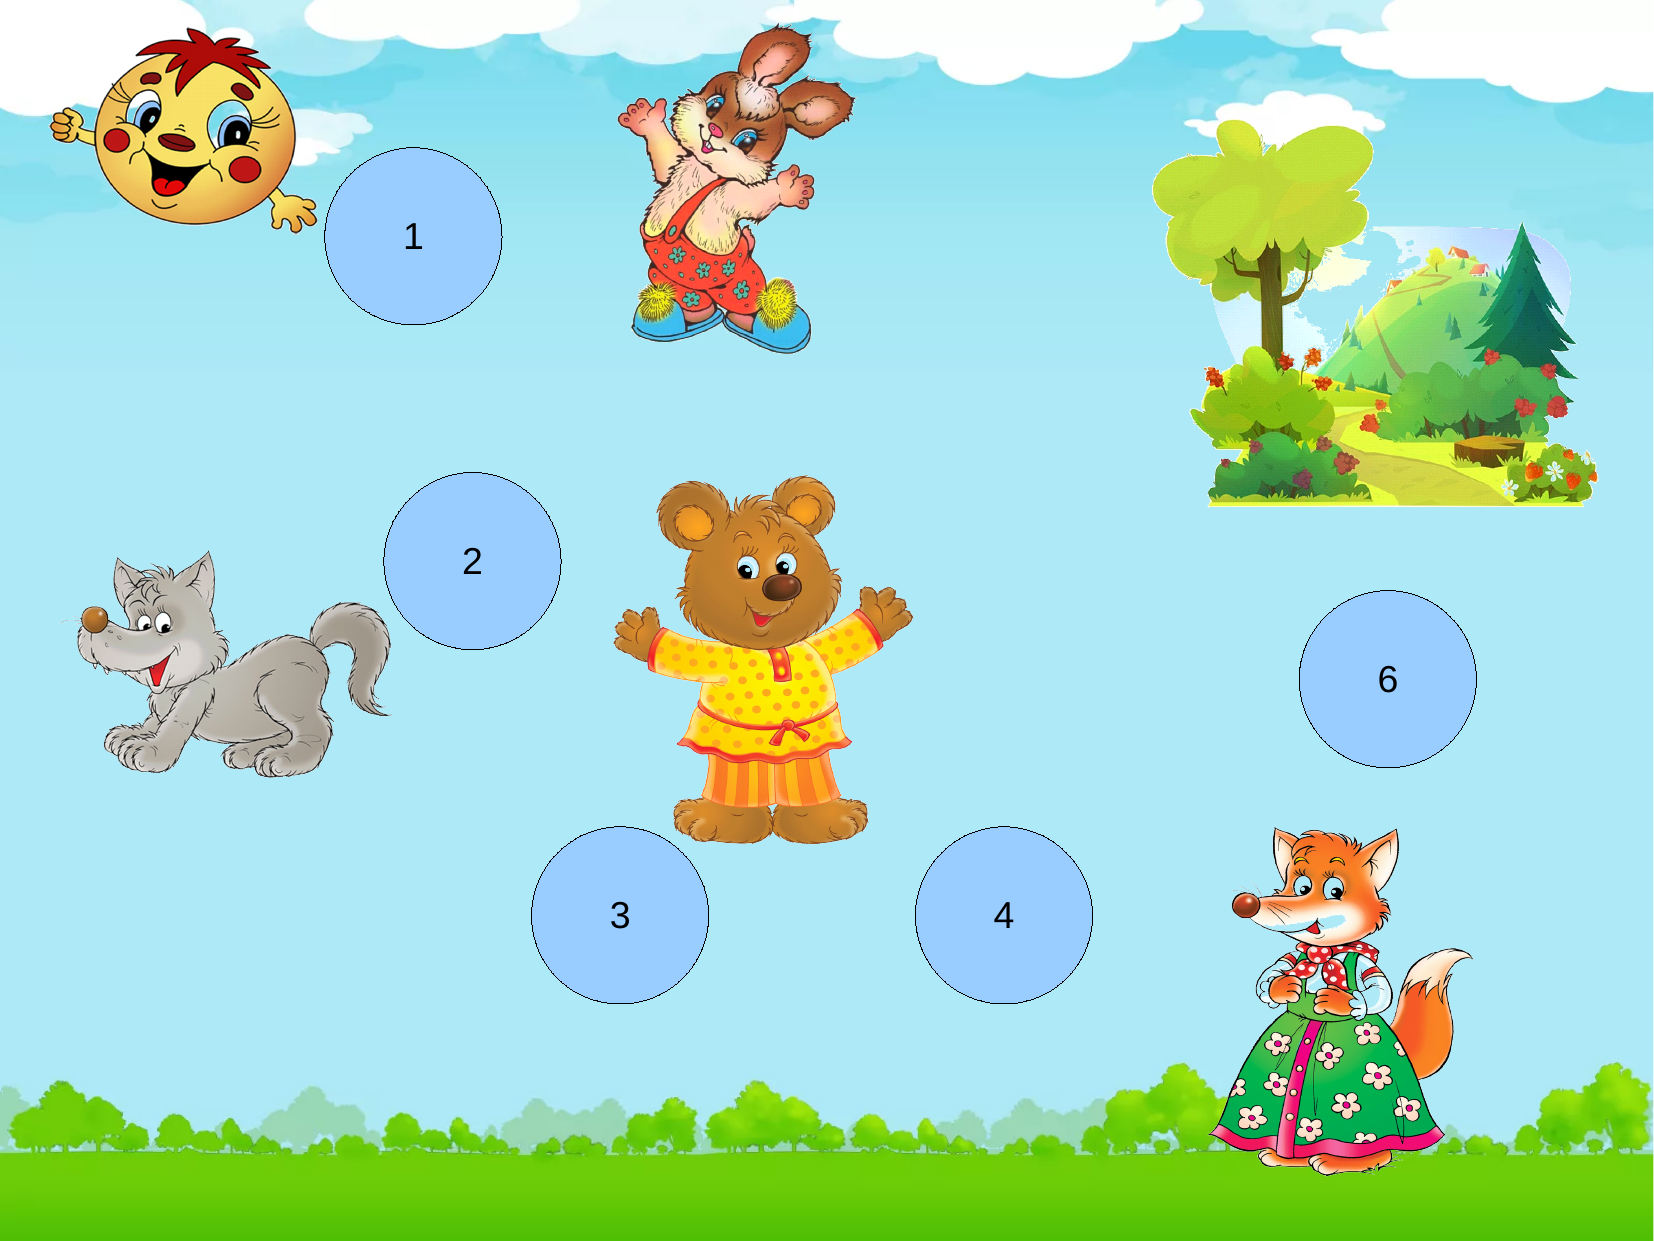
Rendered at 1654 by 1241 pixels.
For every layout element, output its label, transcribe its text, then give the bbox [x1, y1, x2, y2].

text_box 4 [915, 826, 1093, 1004]
text_box 3 [531, 827, 709, 1004]
text_box 1 [324, 147, 503, 325]
text_box 2 [389, 472, 562, 650]
picture [0, 0, 1654, 1241]
text_box 6 [1299, 590, 1477, 768]
